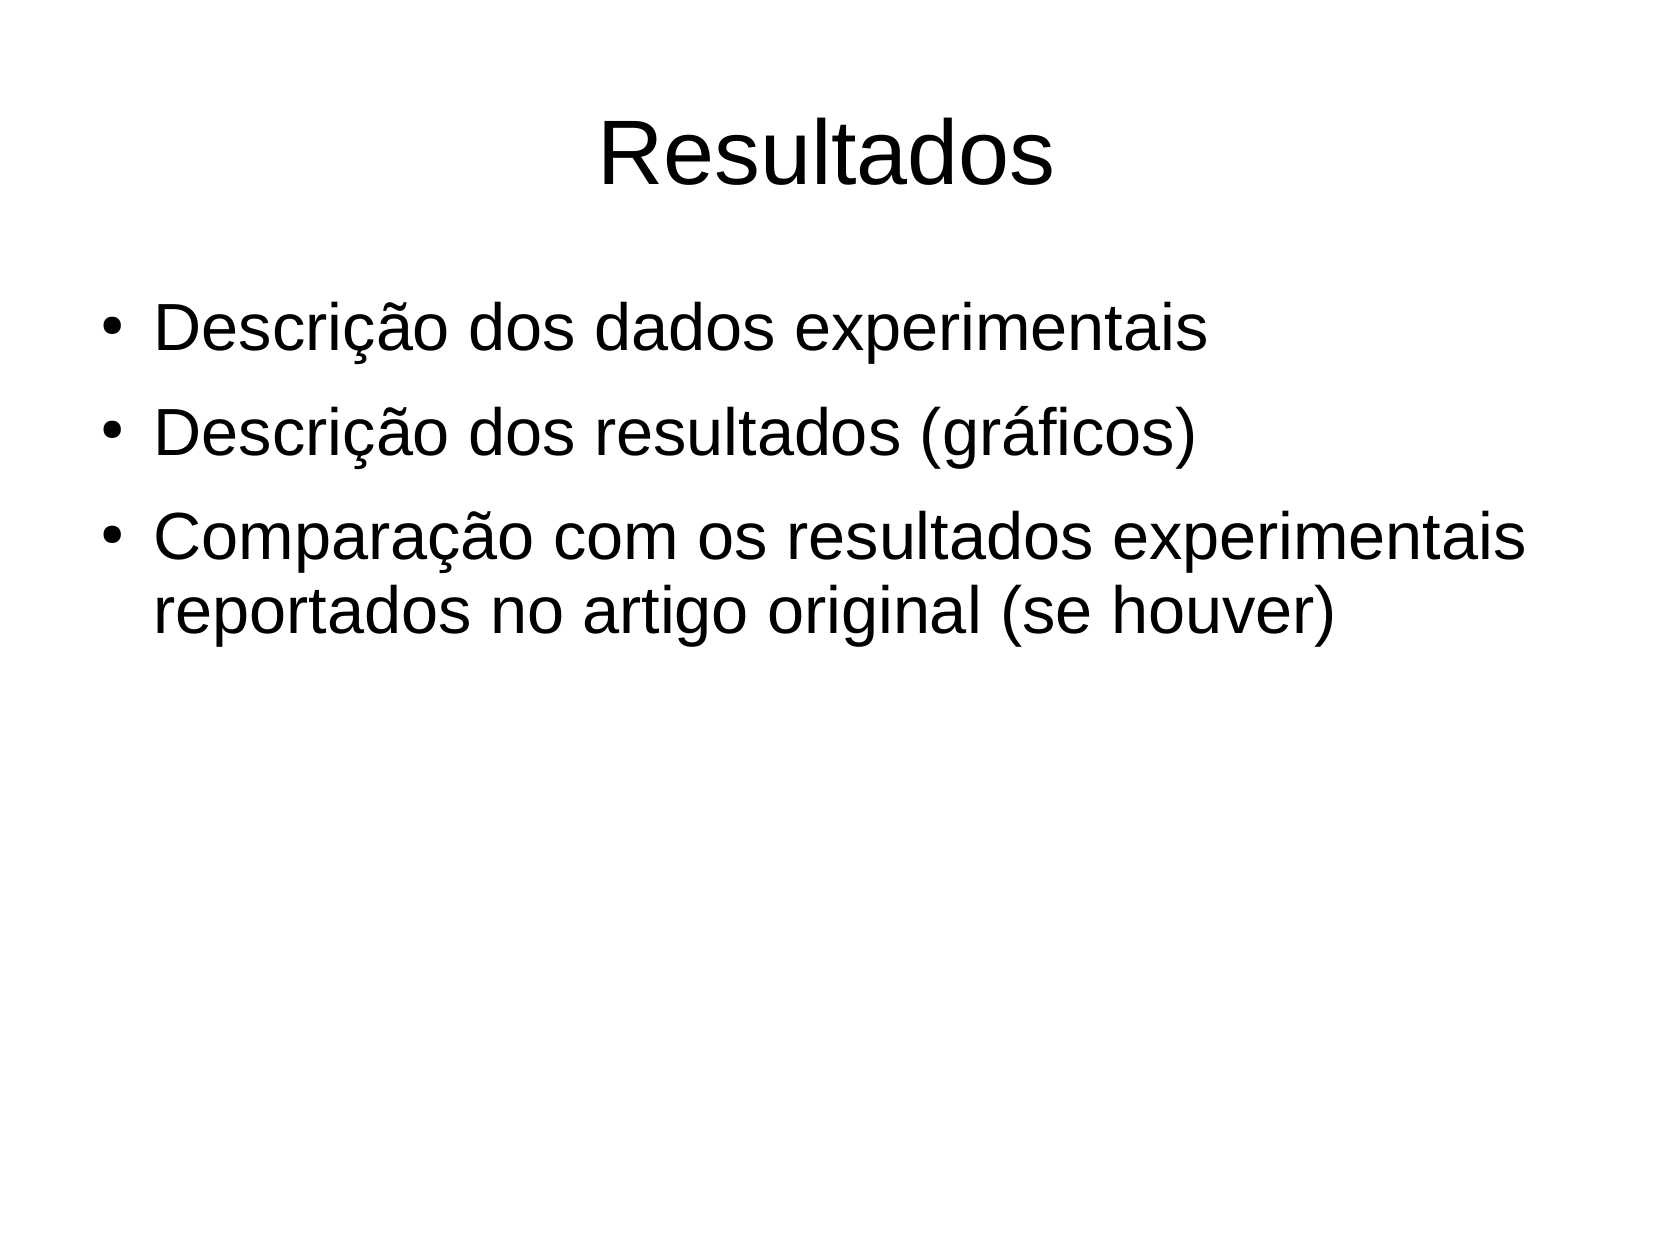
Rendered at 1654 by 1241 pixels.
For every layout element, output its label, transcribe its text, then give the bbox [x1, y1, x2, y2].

list Descrição dos dados experimentais Descrição dos resultados (gráficos) Comparação com os resultados experimentais reportados no artigo original (se houver) [82, 290, 1571, 1010]
title Resultados [82, 49, 1571, 257]
